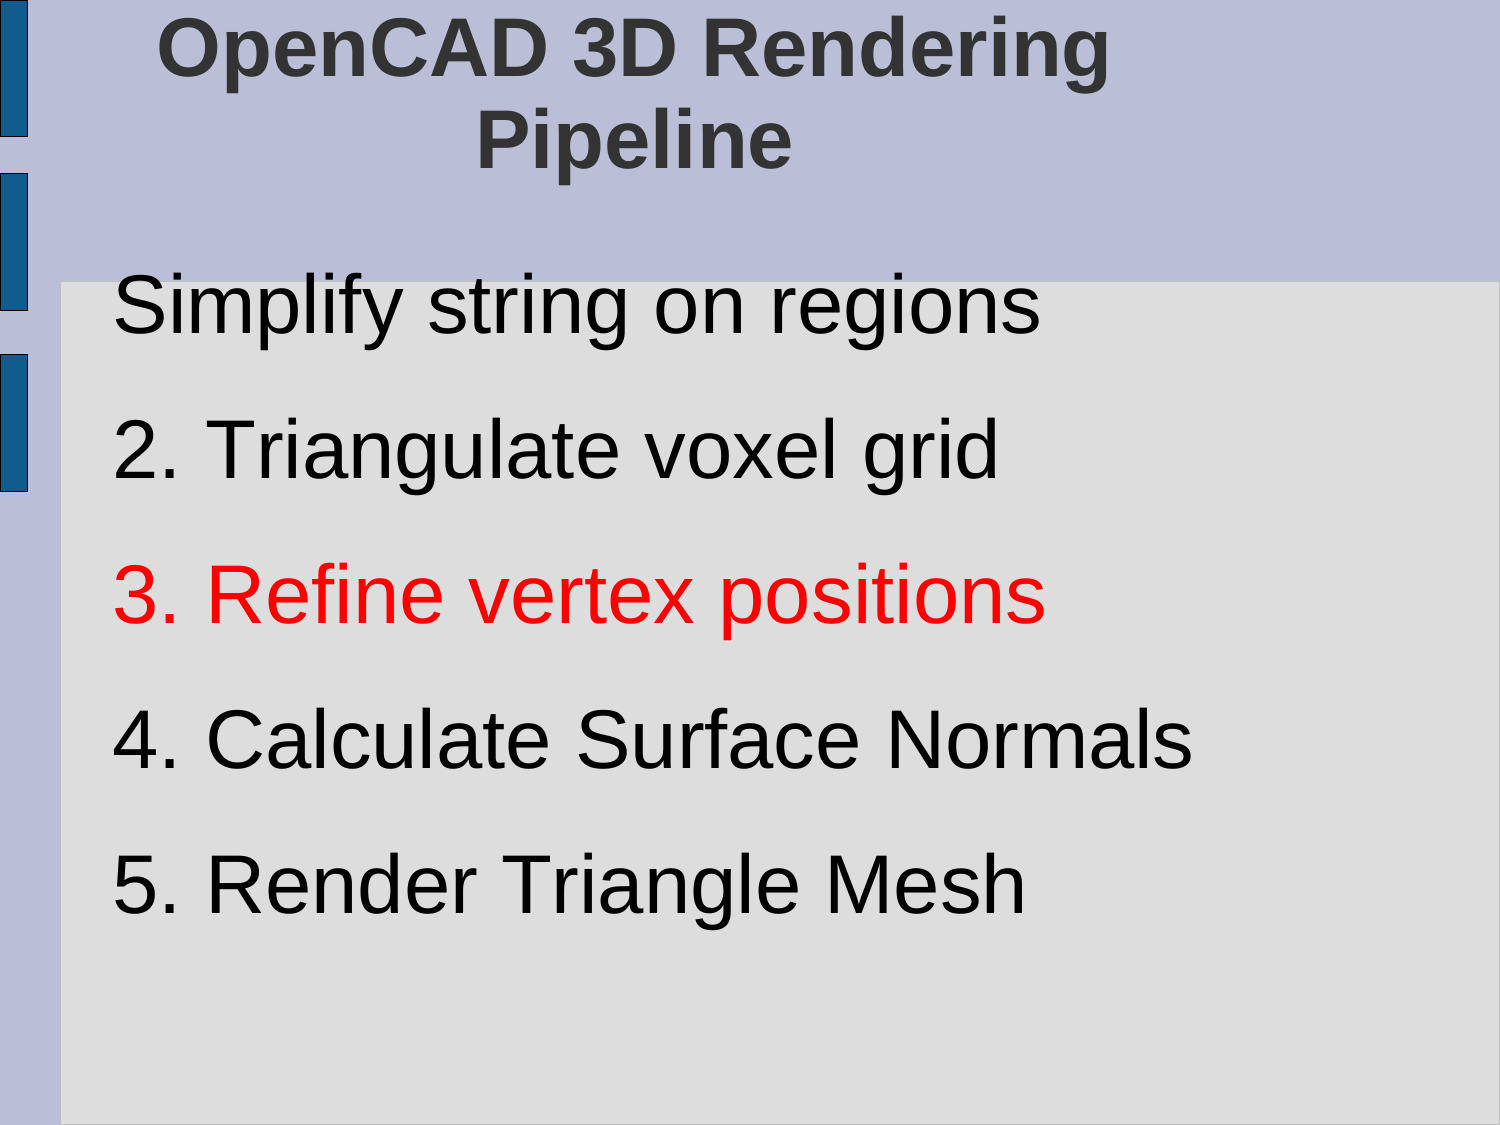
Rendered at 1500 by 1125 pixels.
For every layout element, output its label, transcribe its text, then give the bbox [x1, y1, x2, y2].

title OpenCAD 3D Rendering Pipeline [0, 0, 1270, 195]
text_box Simplify string on regions 2. Triangulate voxel grid 3. Refine vertex positions 4. Calculate Surface Normals 5. Render Triangle Mesh [97, 250, 1431, 940]
